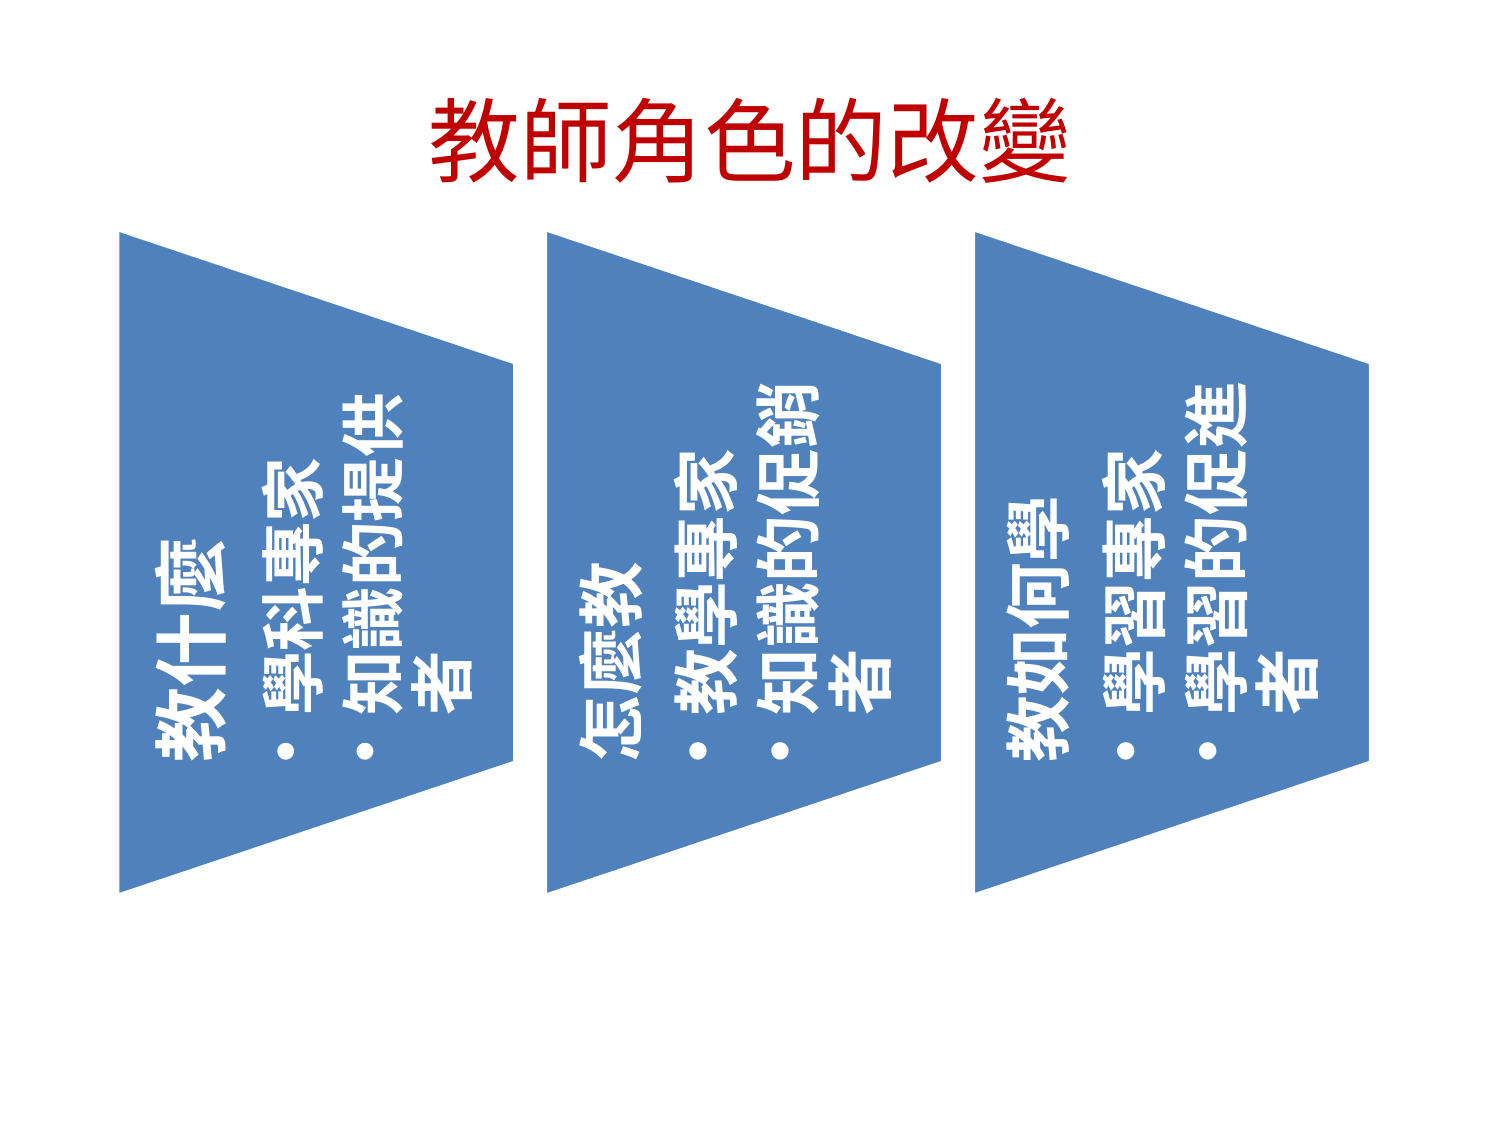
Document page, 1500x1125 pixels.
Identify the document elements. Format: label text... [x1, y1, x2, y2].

text_box 教什麼 學科專家 知識的提供者 [117, 229, 516, 896]
text_box 教如何學 學習專家 學習的促進者 [972, 229, 1371, 896]
title 教師角色的改變 [75, 45, 1425, 233]
text_box 怎麼教 教學專家 知識的促銷者 [545, 229, 944, 896]
